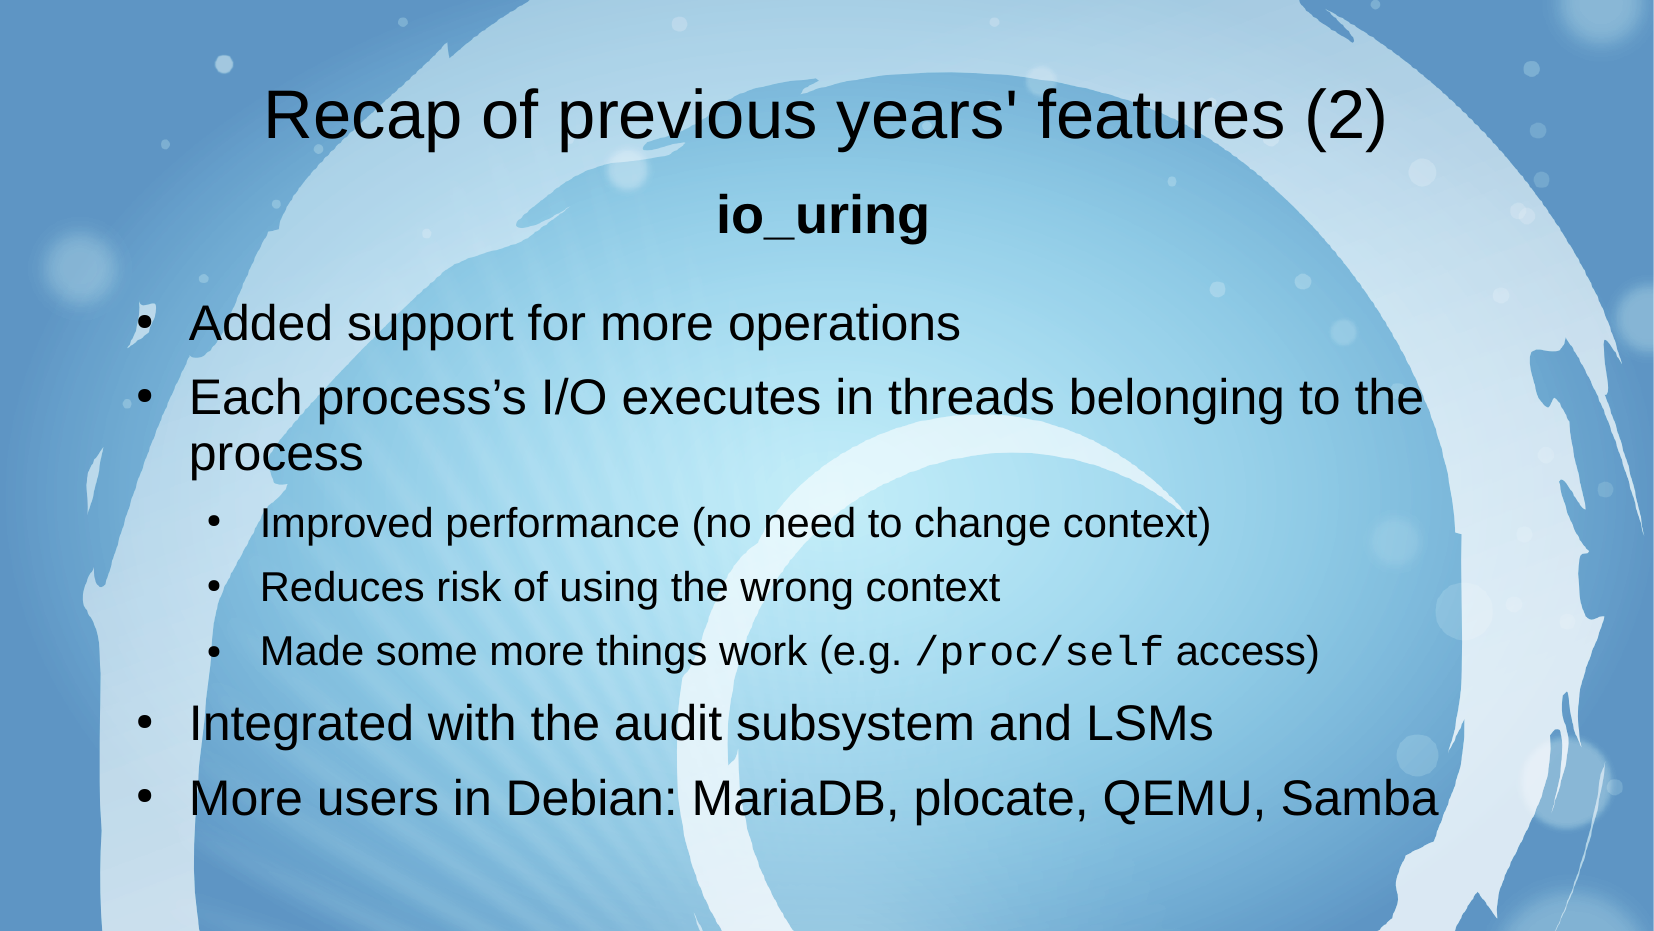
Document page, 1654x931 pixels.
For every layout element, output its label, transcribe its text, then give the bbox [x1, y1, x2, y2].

list Added support for more operations Each process’s I/O executes in threads belonging to the process Improved performance (no need to change context) Reduces risk of using the wrong context Made some more things work (e.g. /proc/self access) Integrated with the audit subsystem and LSMs More users in Debian: MariaDB, plocate, QEMU, Samba [118, 295, 1536, 832]
title Recap of previous years' features (2) [118, 37, 1536, 193]
picture [0, 0, 1654, 931]
text_box io_uring [701, 177, 946, 253]
